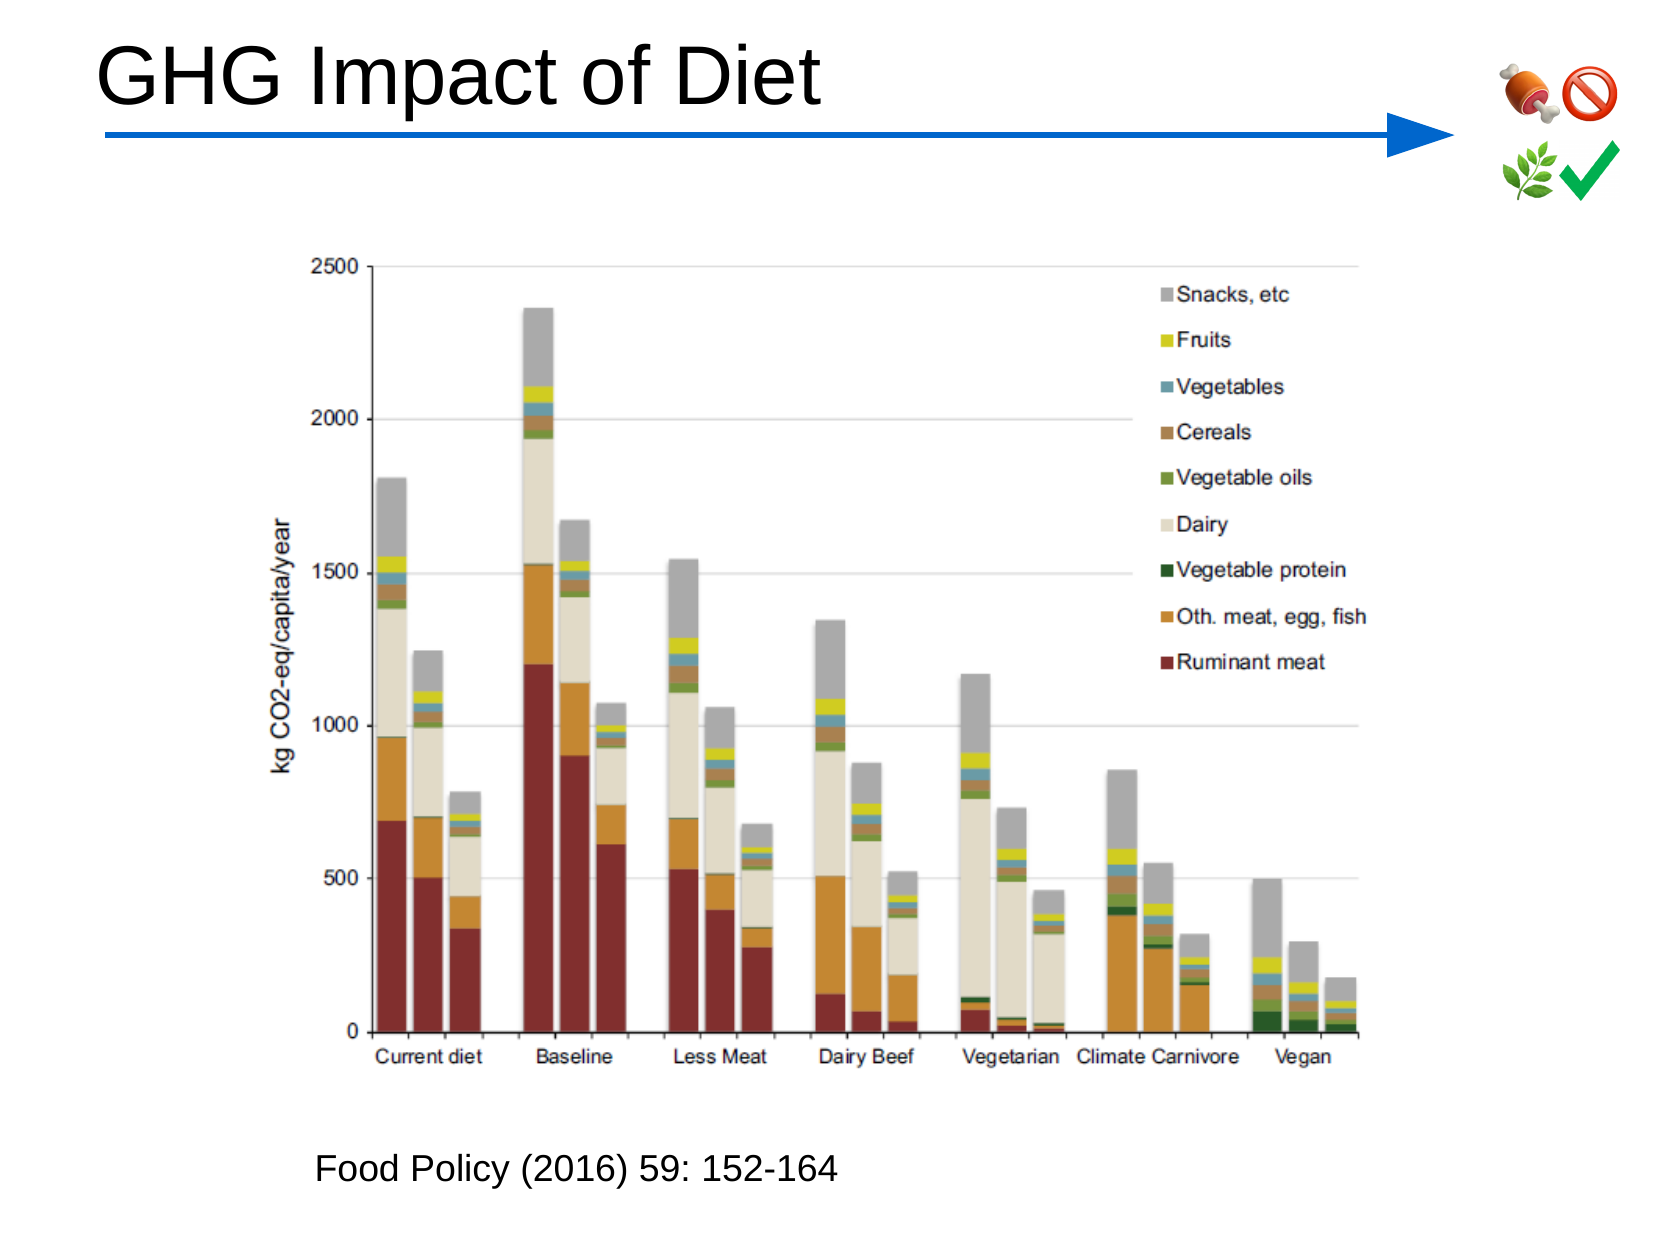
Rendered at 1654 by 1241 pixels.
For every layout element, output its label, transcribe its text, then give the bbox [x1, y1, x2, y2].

picture [1499, 140, 1620, 201]
picture [172, 219, 1394, 1099]
picture [1499, 63, 1620, 124]
text_box GHG Impact of Diet [63, 5, 1380, 240]
text_box Food Policy (2016) 59: 152-164 [299, 1140, 854, 1198]
